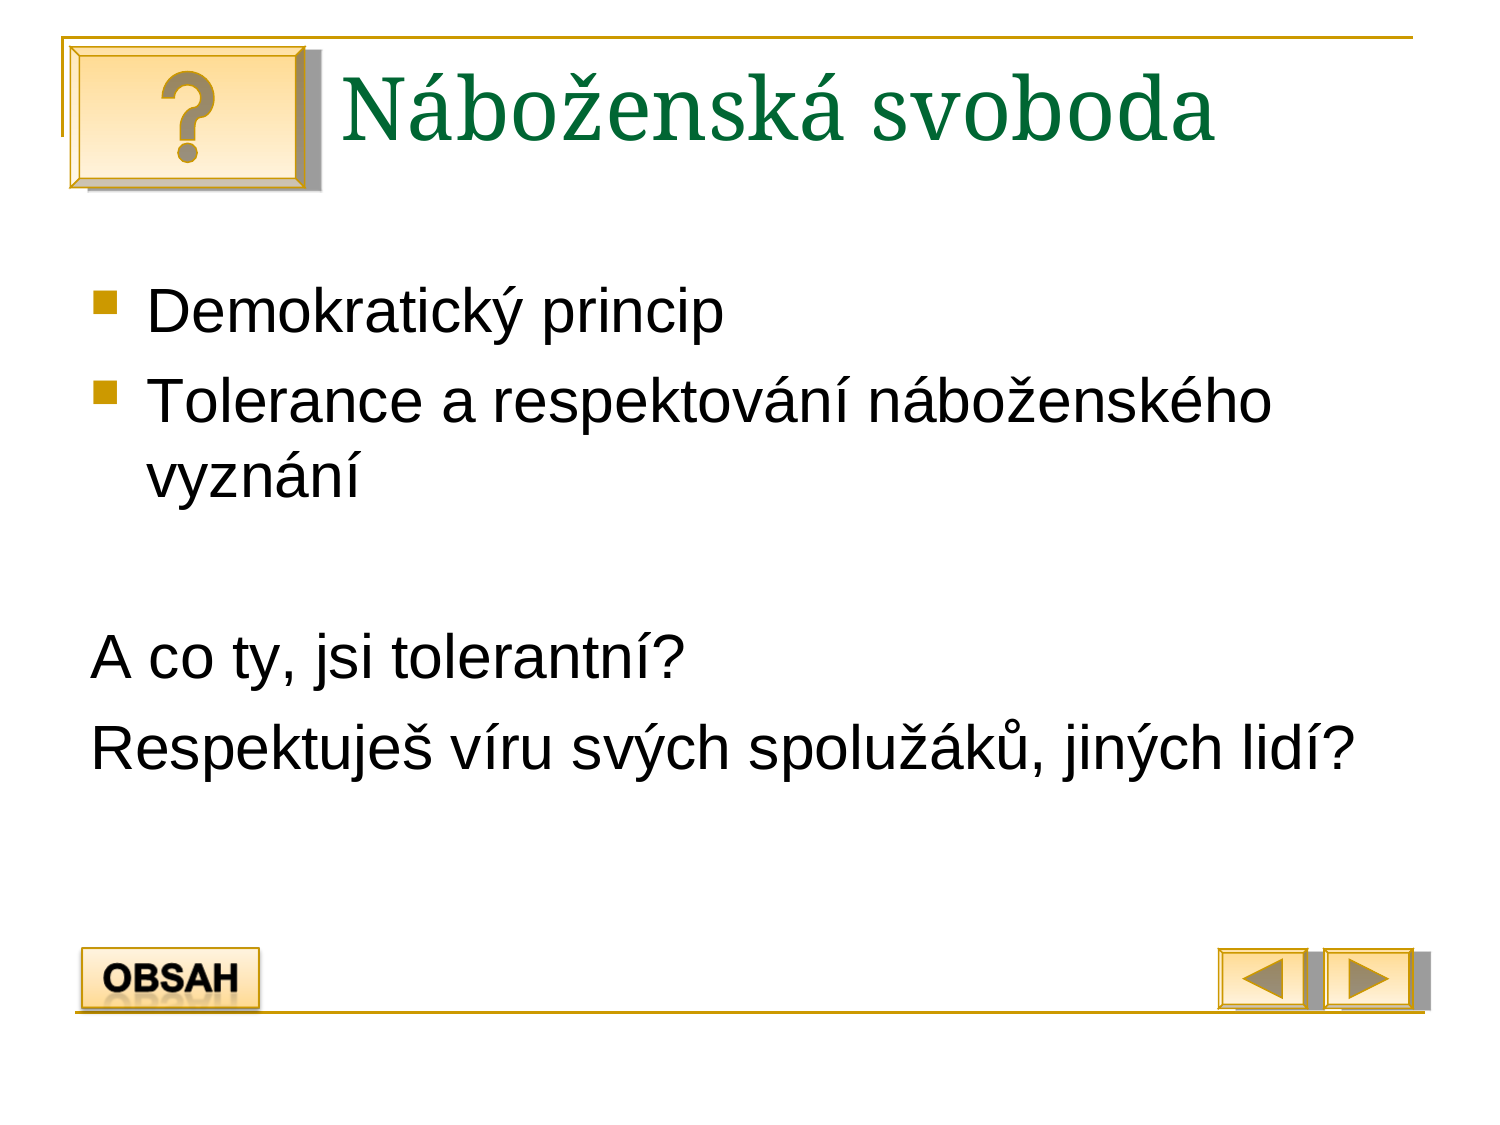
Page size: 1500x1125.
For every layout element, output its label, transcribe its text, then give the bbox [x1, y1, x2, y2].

text_box [1325, 949, 1413, 1009]
list Demokratický princip Tolerance a respektování náboženského vyznání A co ty, jsi tolerantní? Respektuješ víru svých spolužáků, jiných lidí? [75, 262, 1426, 821]
text_box [1220, 949, 1308, 1009]
title Náboženská svoboda [75, 45, 1426, 233]
text_box [71, 46, 305, 188]
picture [69, 938, 272, 1055]
